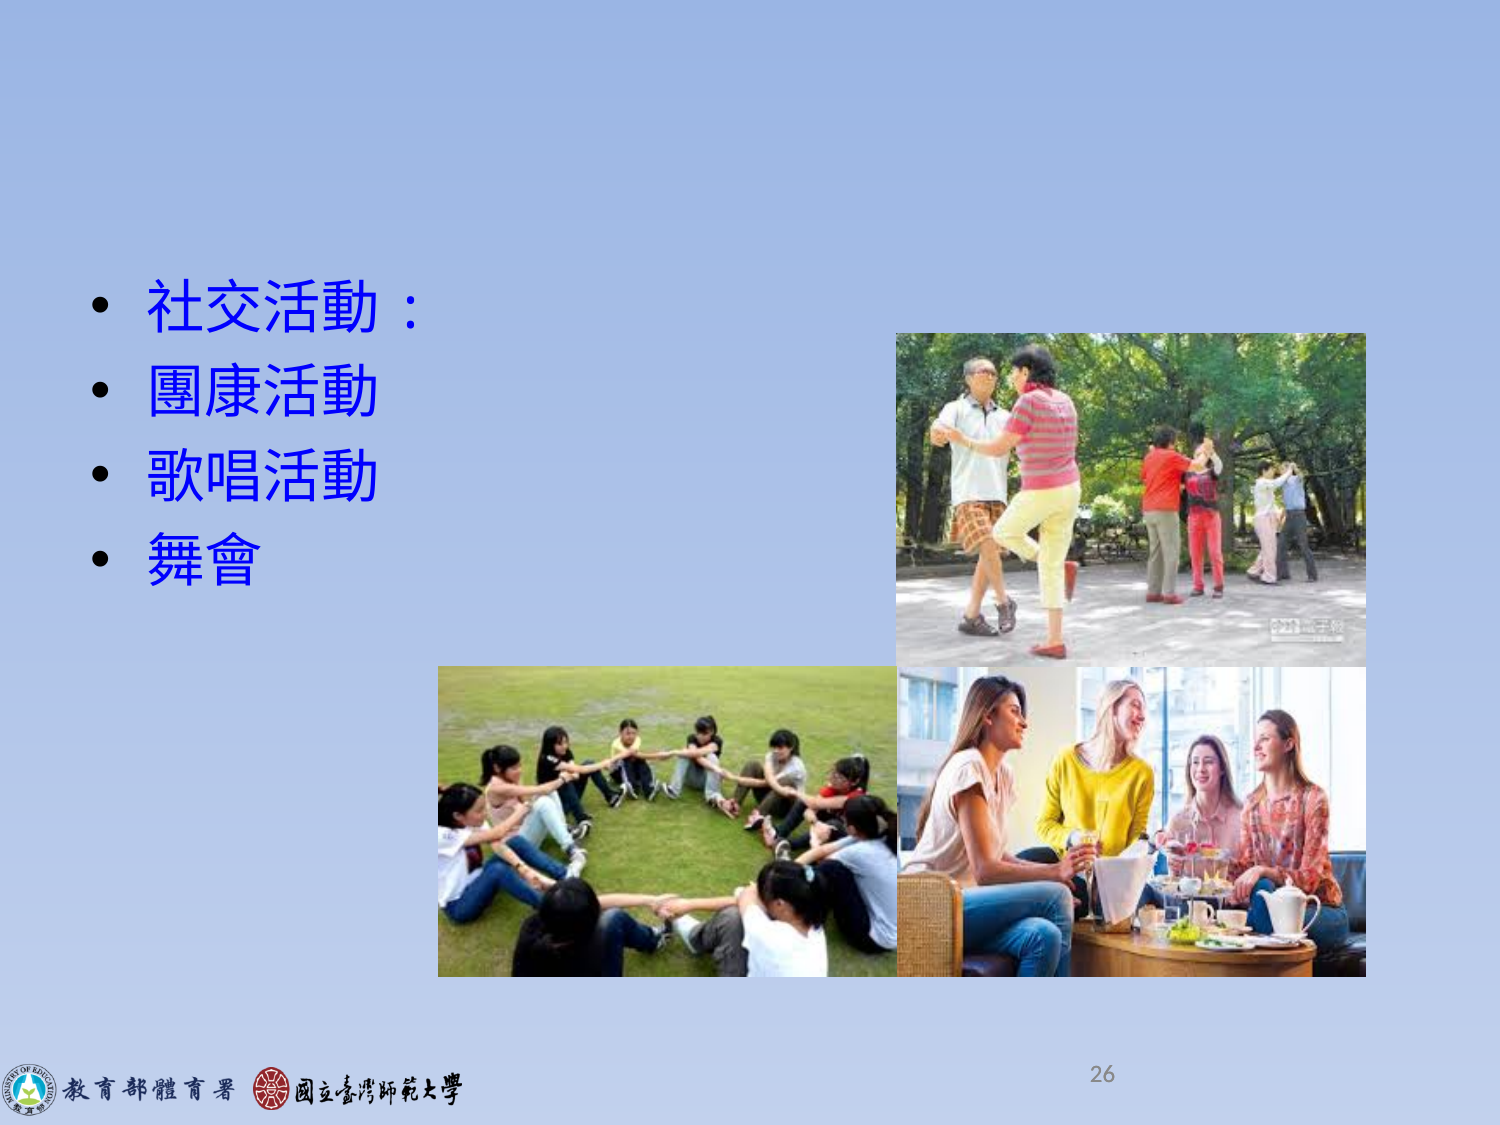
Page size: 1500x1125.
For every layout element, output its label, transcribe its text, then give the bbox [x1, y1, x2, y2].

list 社交活動: 團康活動 歌唱活動 舞會 [75, 262, 738, 1005]
picture [438, 333, 1366, 977]
text_box [1074, 1042, 1426, 1103]
